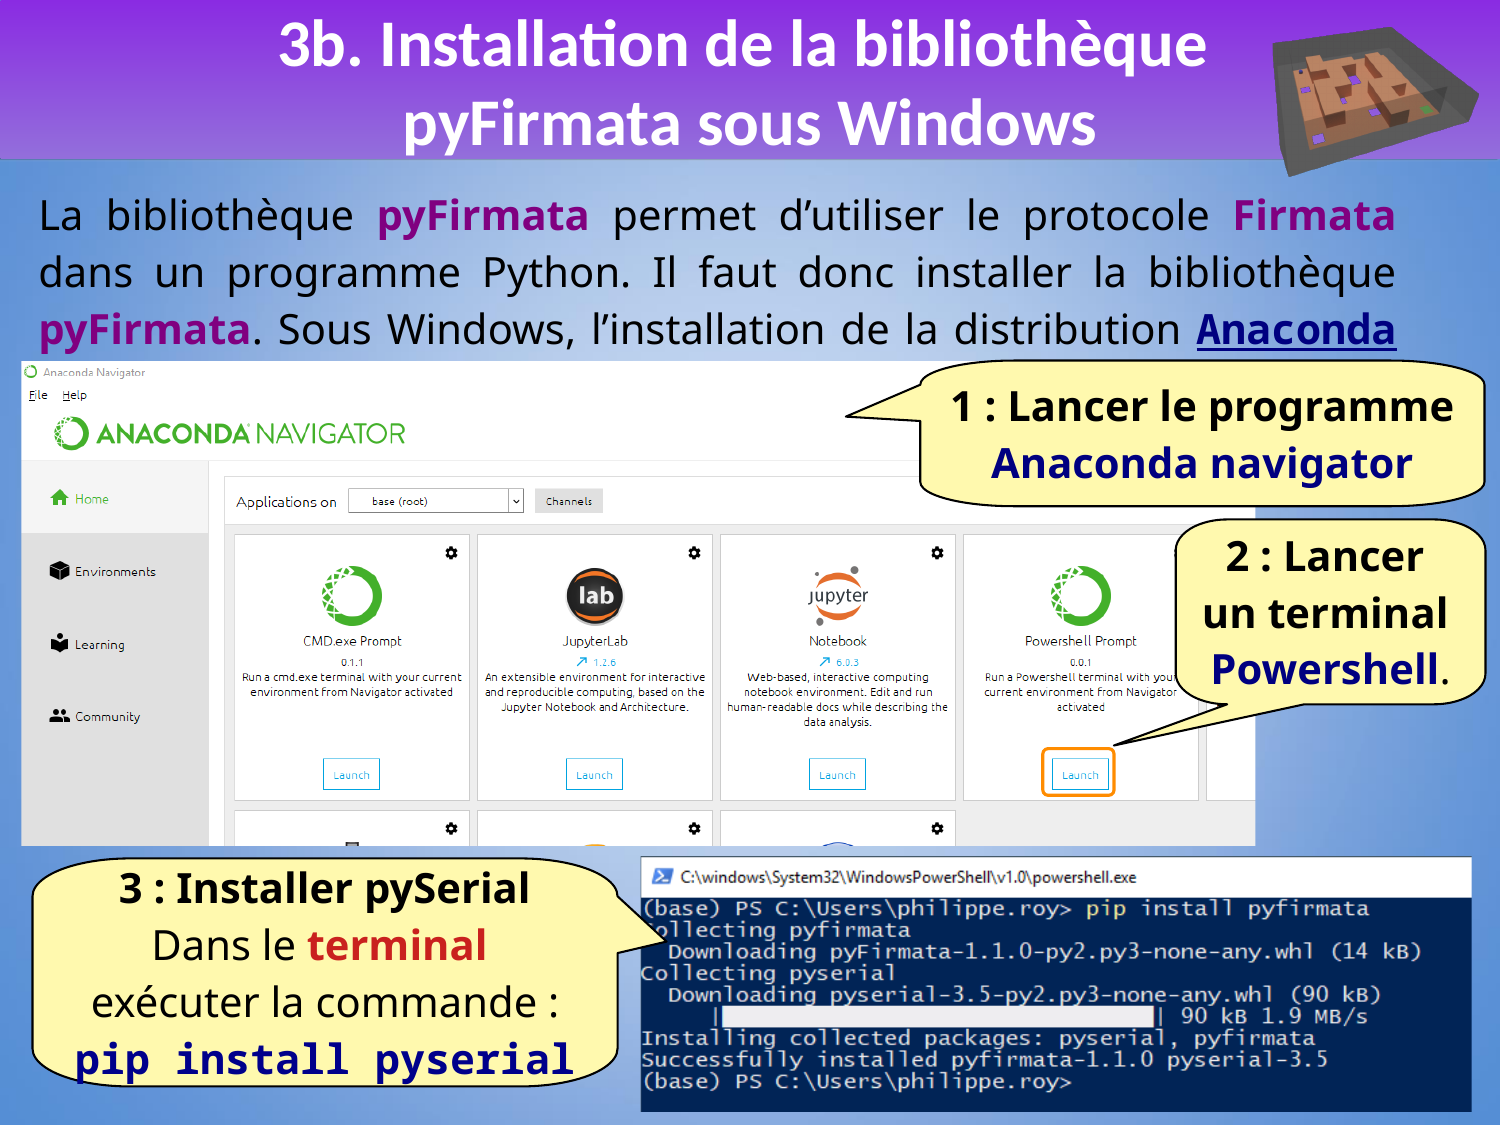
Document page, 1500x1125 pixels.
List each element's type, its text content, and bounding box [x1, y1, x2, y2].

text_box 1 : Lancer le programme Anaconda navigator [845, 360, 1485, 507]
text_box La bibliothèque pyFirmata permet d’utiliser le protocole Firmata dans un programme Python. Il faut donc installer la bibliothèque pyFirmata. Sous Windows, l’installation de la distribution Anaconda est une solution simple et efficace de mettre en place un environnement Python. [23, 178, 1412, 361]
picture [0, 27, 1500, 1125]
text_box 3 : Installer pySerial Dans le terminal exécuter la commande : pip install pyserial [32, 858, 667, 1087]
text_box 2 : Lancer un terminal Powershell. [1113, 519, 1486, 746]
text_box 3b. Installation de la bibliothèque pyFirmata sous Windows [0, 0, 1500, 159]
